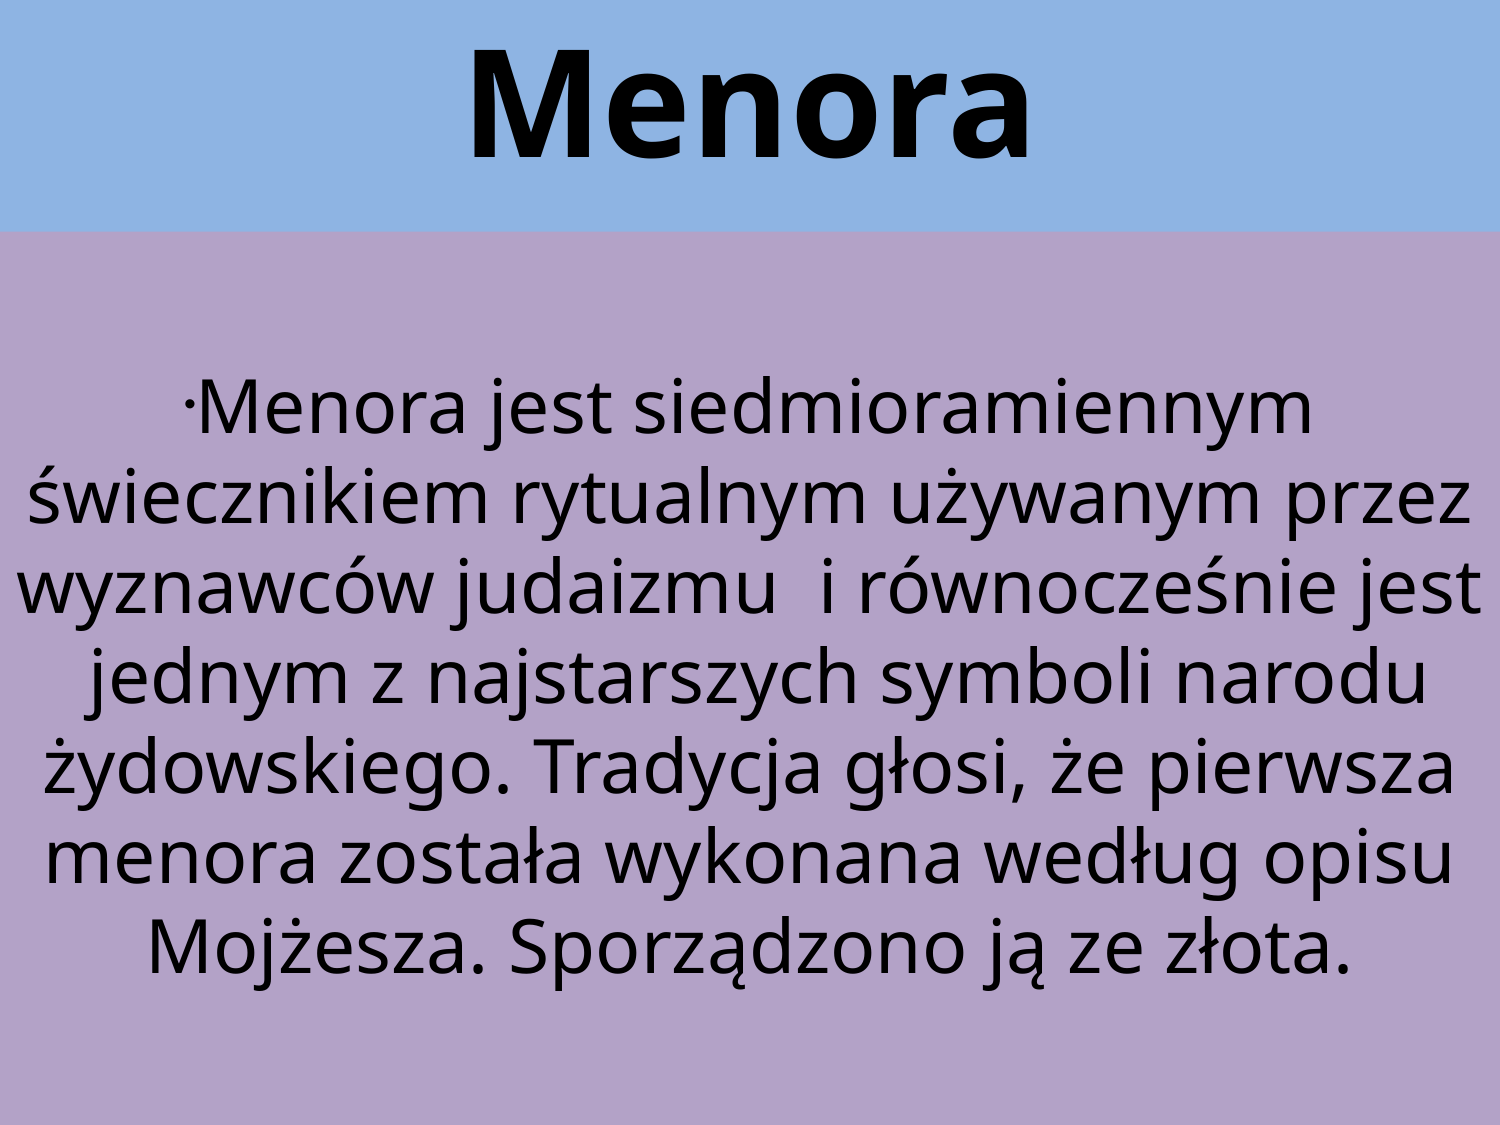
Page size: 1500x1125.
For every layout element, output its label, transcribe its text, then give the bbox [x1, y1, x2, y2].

list Menora jest siedmioramiennym świecznikiem rytualnym używanym przez wyznawców judaizmu i równocześnie jest jednym z najstarszych symboli narodu żydowskiego. Tradycja głosi, że pierwsza menora została wykonana według opisu Mojżesza. Sporządzono ją ze złota. [0, 231, 1500, 1125]
title Menora [0, 0, 1500, 231]
